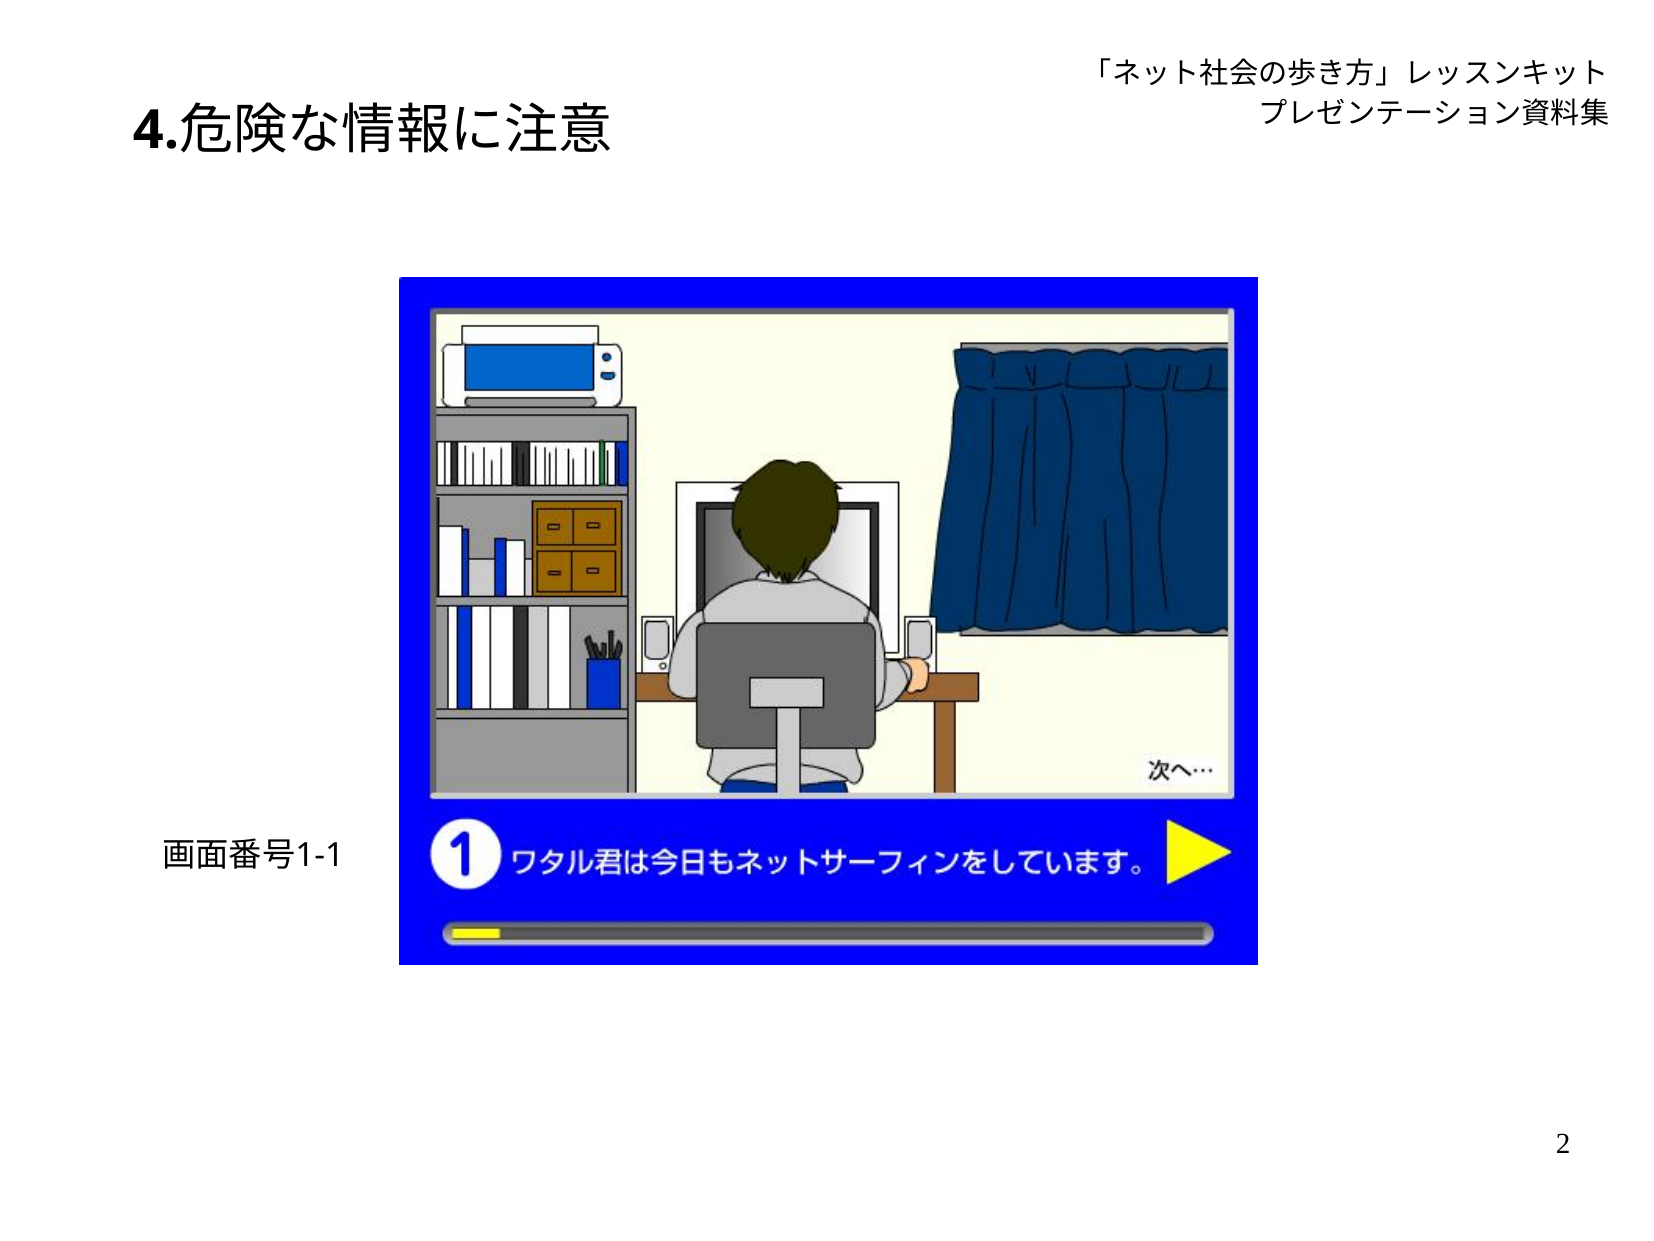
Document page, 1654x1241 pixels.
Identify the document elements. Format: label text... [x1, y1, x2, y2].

picture [399, 277, 1258, 965]
text_box 「ネット社会の歩き方」レッスンキット プレゼンテーション資料集 [1062, 44, 1625, 139]
text_box 4.危険な情報に注意 [118, 88, 1093, 169]
text_box 画面番号1-1 [147, 826, 384, 882]
